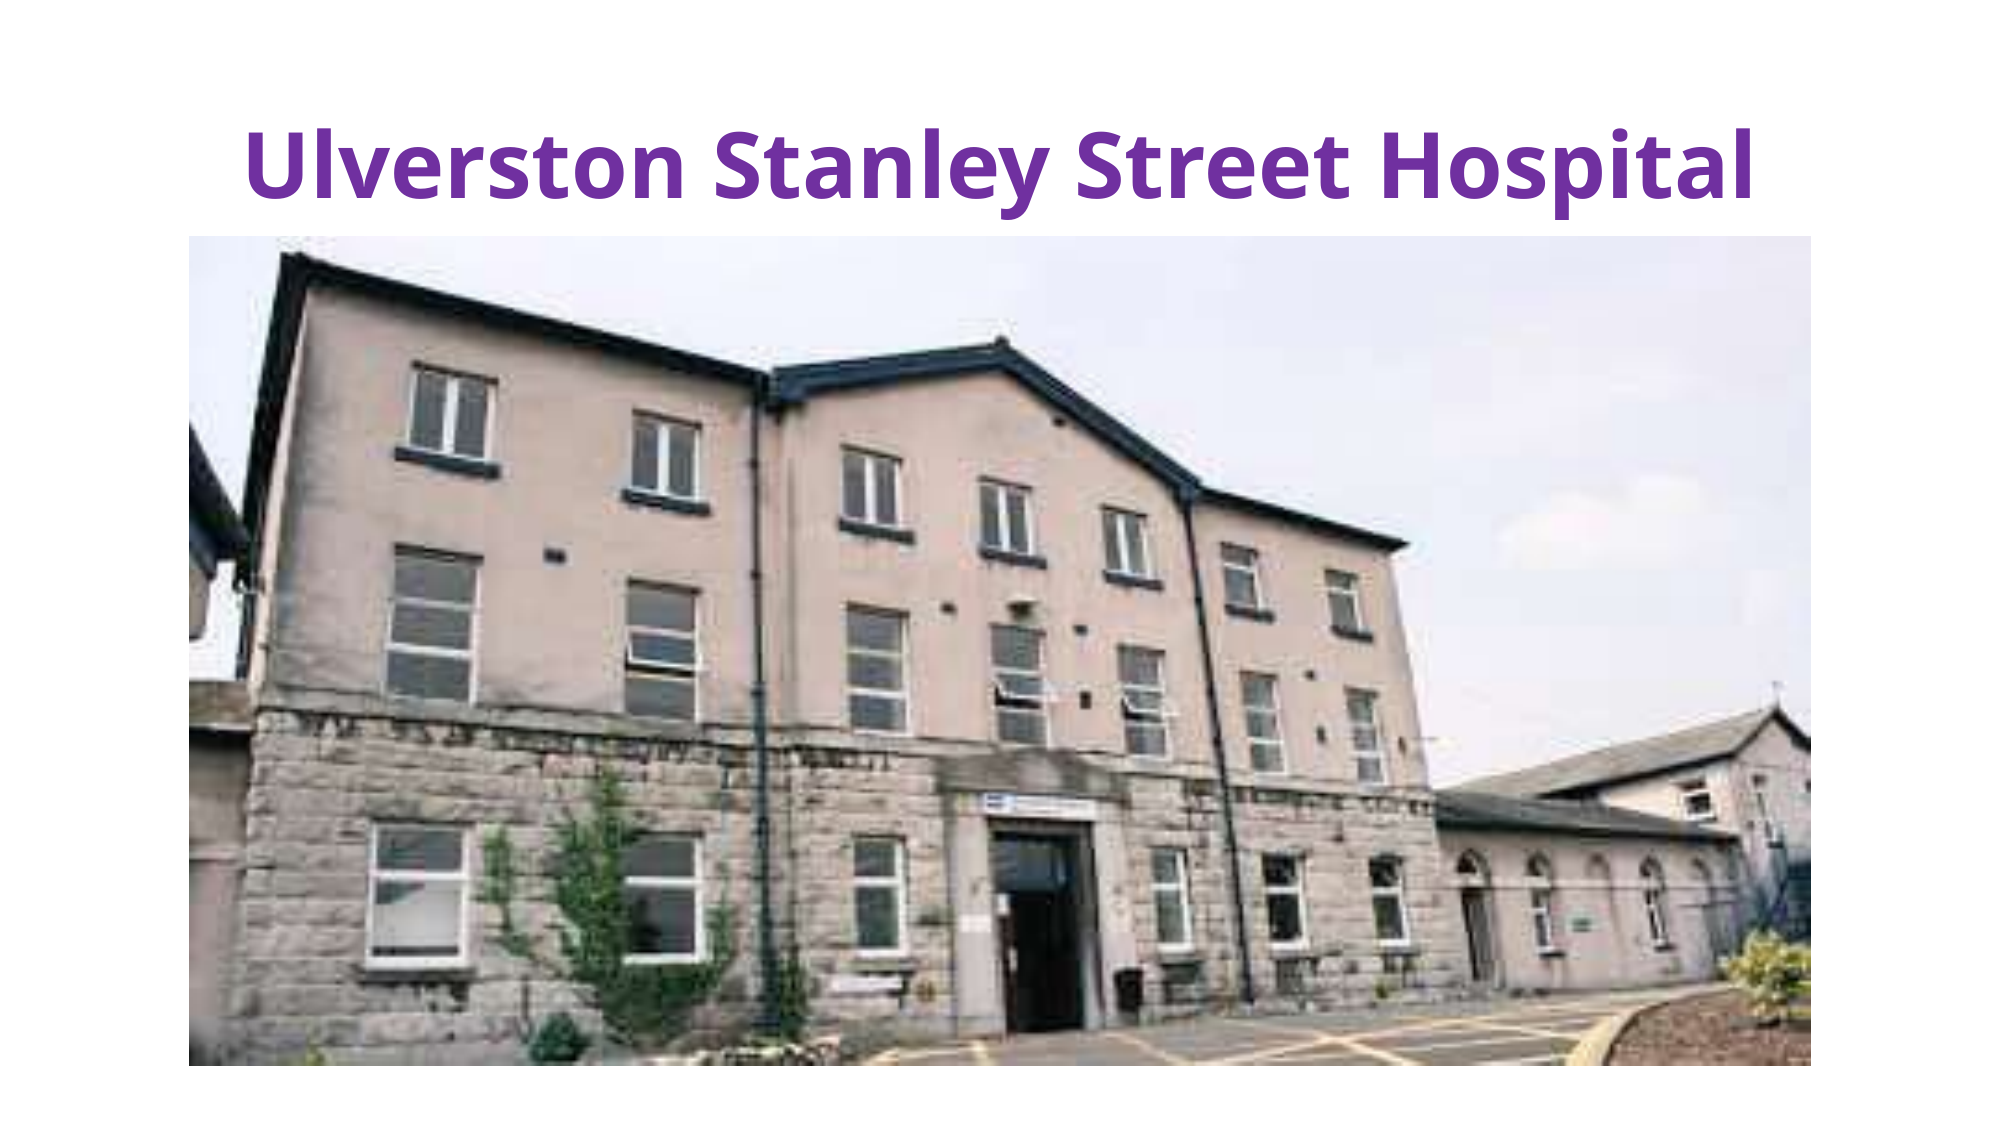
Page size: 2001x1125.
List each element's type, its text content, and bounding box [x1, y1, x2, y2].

picture [189, 236, 1811, 1066]
title Ulverston Stanley Street Hospital [137, 59, 1863, 278]
